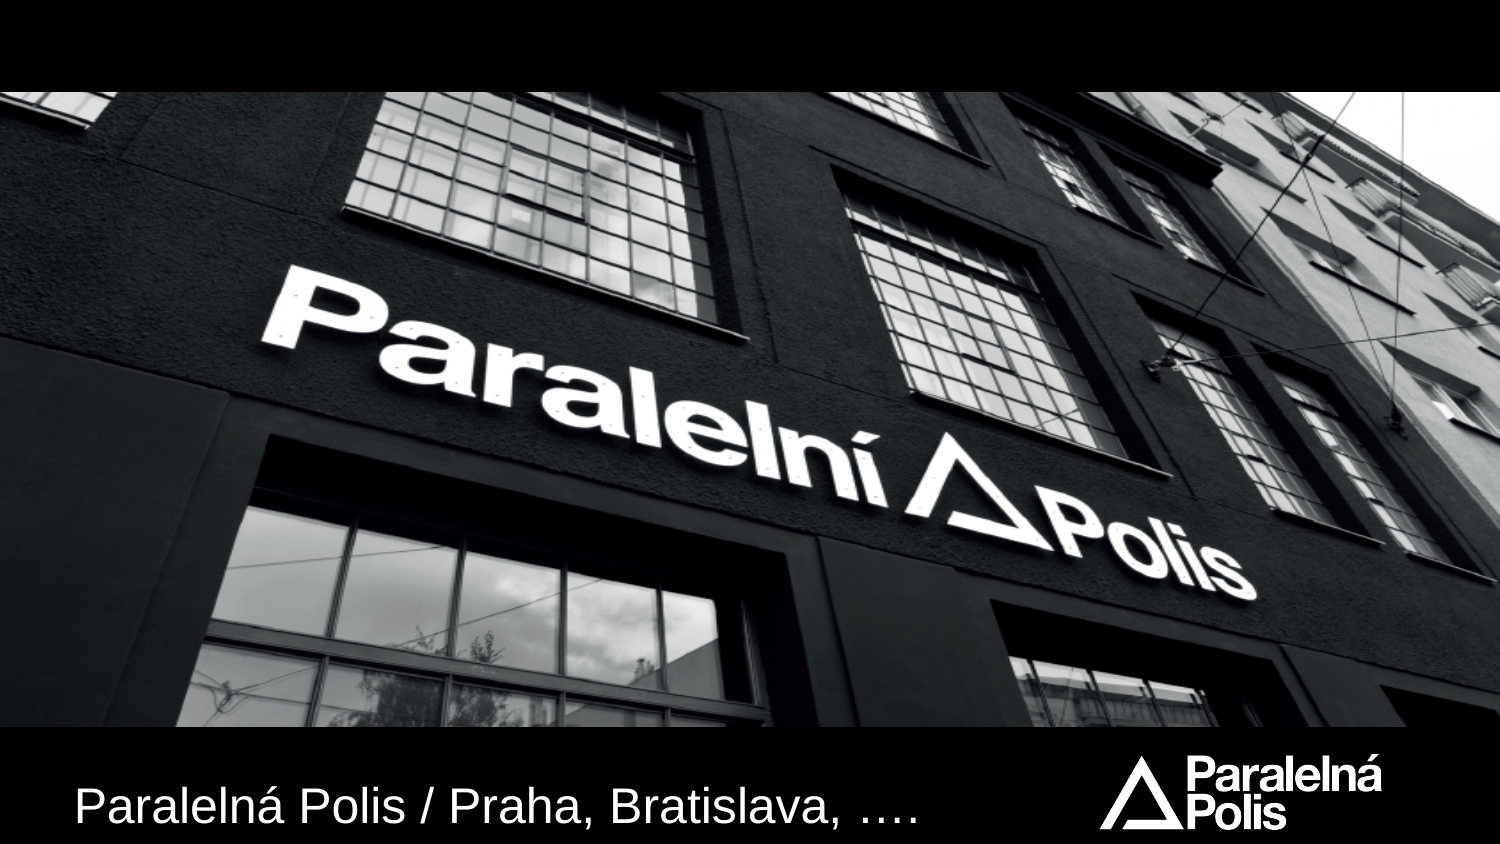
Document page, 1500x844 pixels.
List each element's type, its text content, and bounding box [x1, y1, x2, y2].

text_box Paralelná Polis / Praha, Bratislava, …. [58, 758, 1099, 826]
picture [0, 92, 1500, 728]
picture [1099, 754, 1382, 830]
